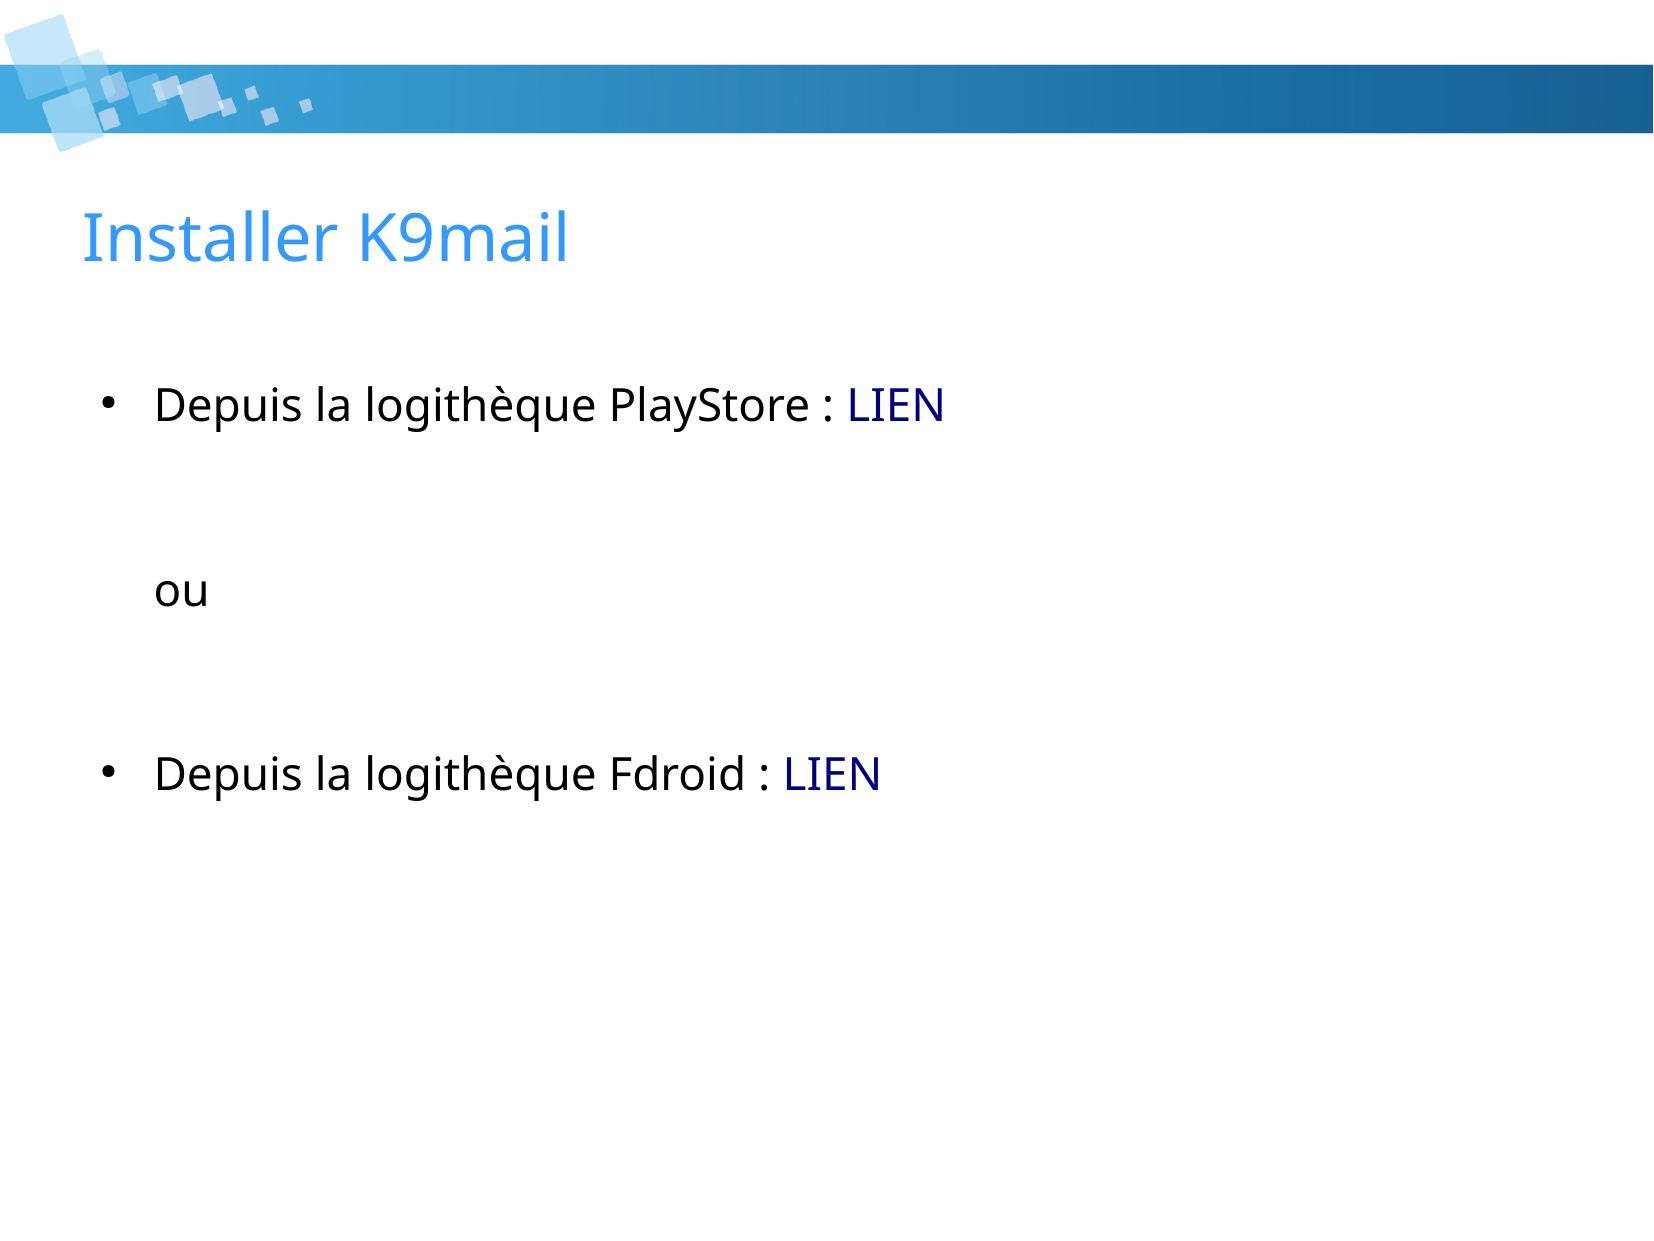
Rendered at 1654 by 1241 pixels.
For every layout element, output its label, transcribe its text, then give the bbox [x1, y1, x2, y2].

title Installer K9mail [82, 139, 1571, 332]
list Depuis la logithèque PlayStore : LIEN ou Depuis la logithèque Fdroid : LIEN [82, 372, 1571, 1074]
picture [0, 0, 1653, 1238]
